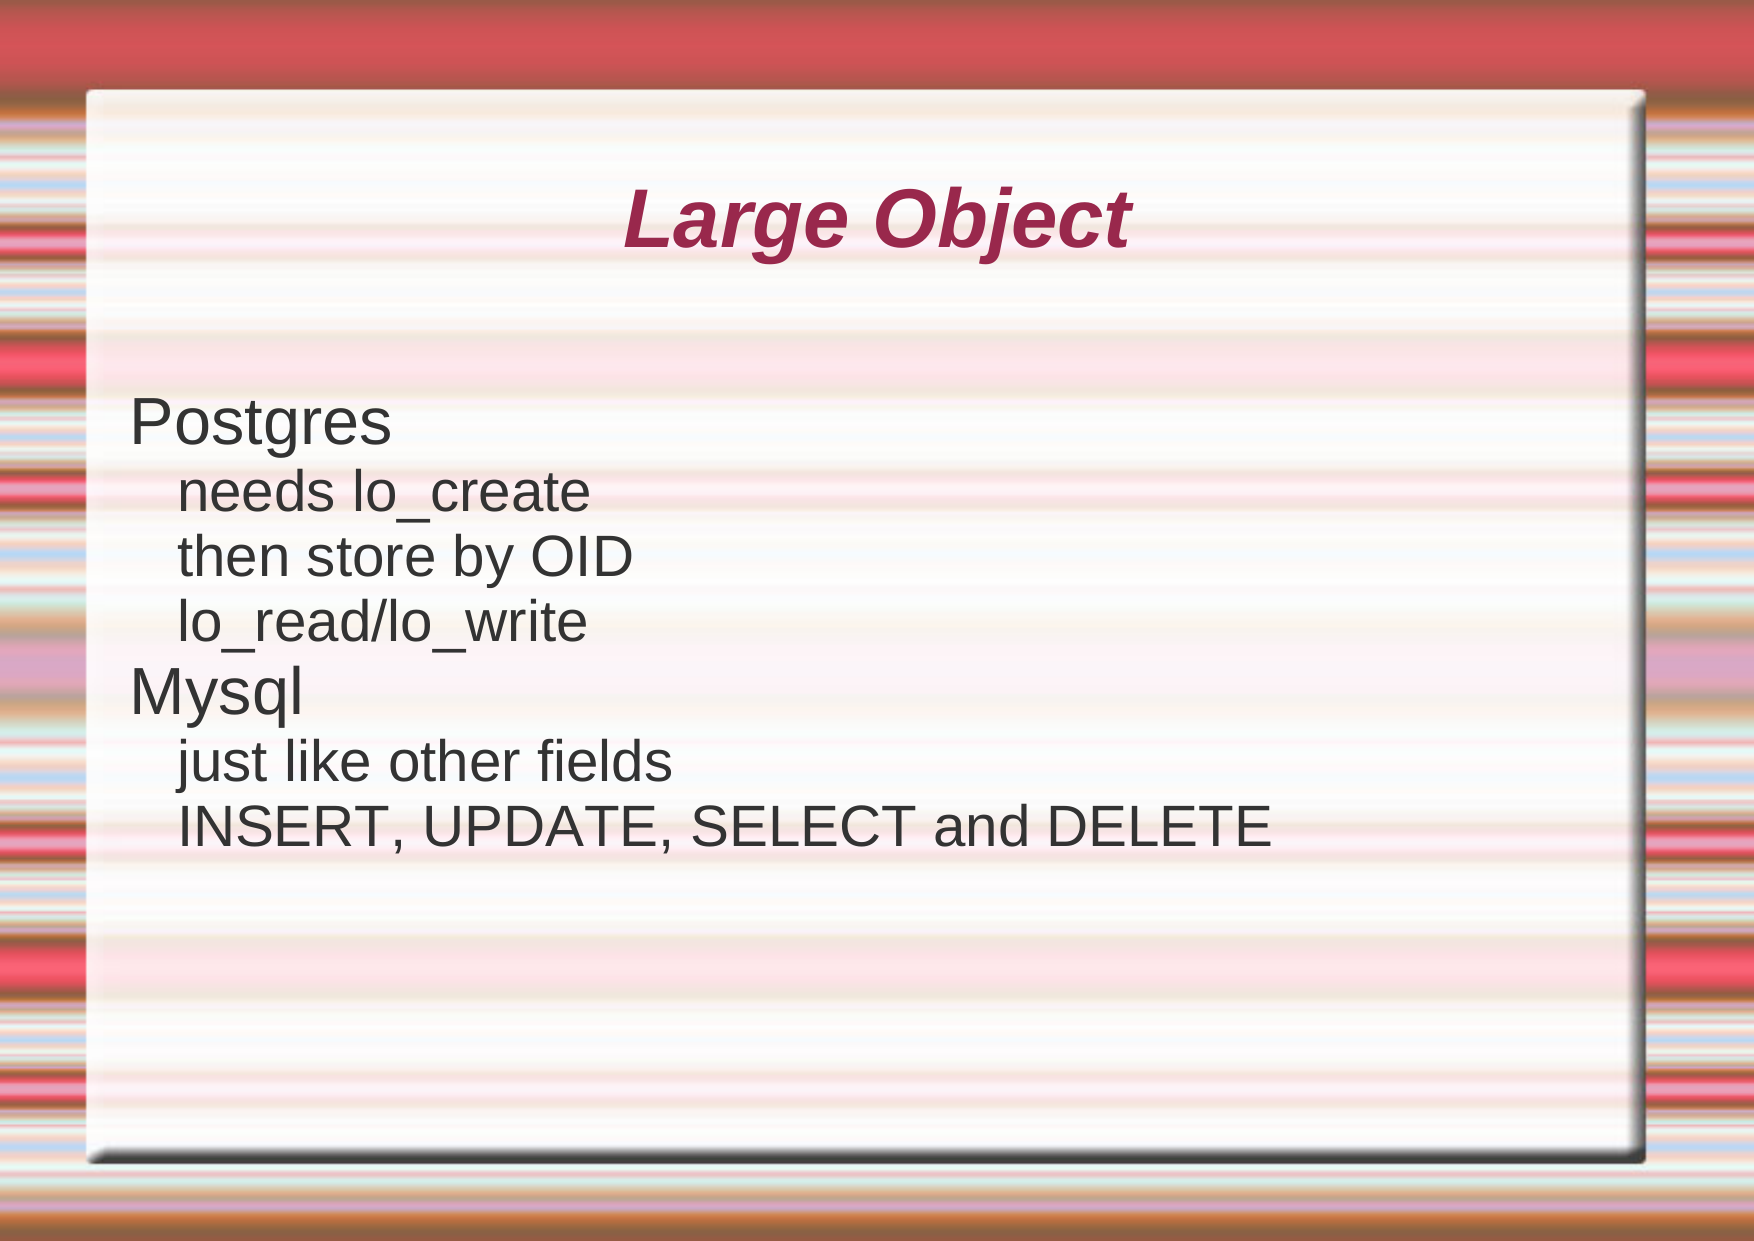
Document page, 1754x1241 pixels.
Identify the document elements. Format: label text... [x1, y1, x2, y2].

list Postgres needs lo_create then store by OID lo_read/lo_write Mysql just like other fields INSERT, UPDATE, SELECT and DELETE [118, 383, 1625, 1093]
title Large Object [128, 114, 1627, 322]
picture [0, 0, 1754, 1241]
